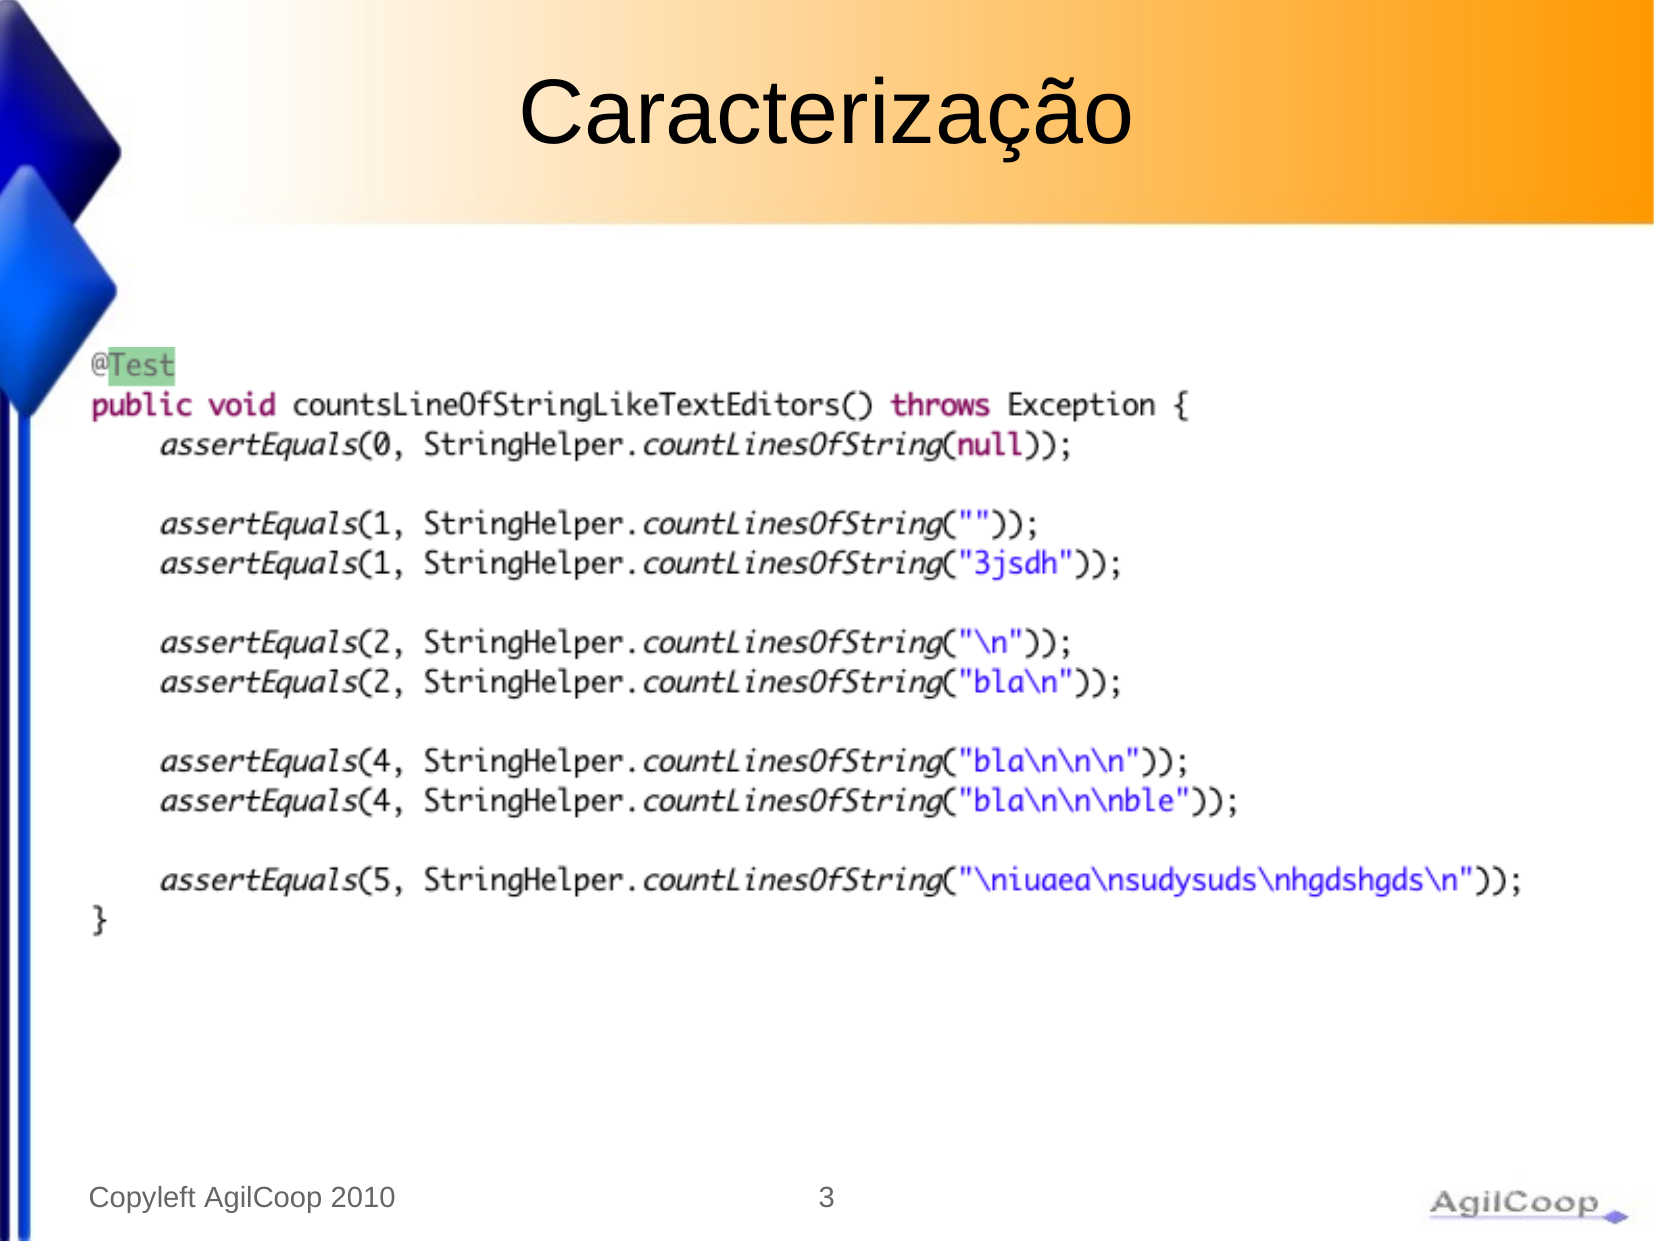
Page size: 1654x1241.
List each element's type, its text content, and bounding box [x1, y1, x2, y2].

picture [0, 0, 1654, 1241]
title Caracterização [82, 8, 1571, 216]
